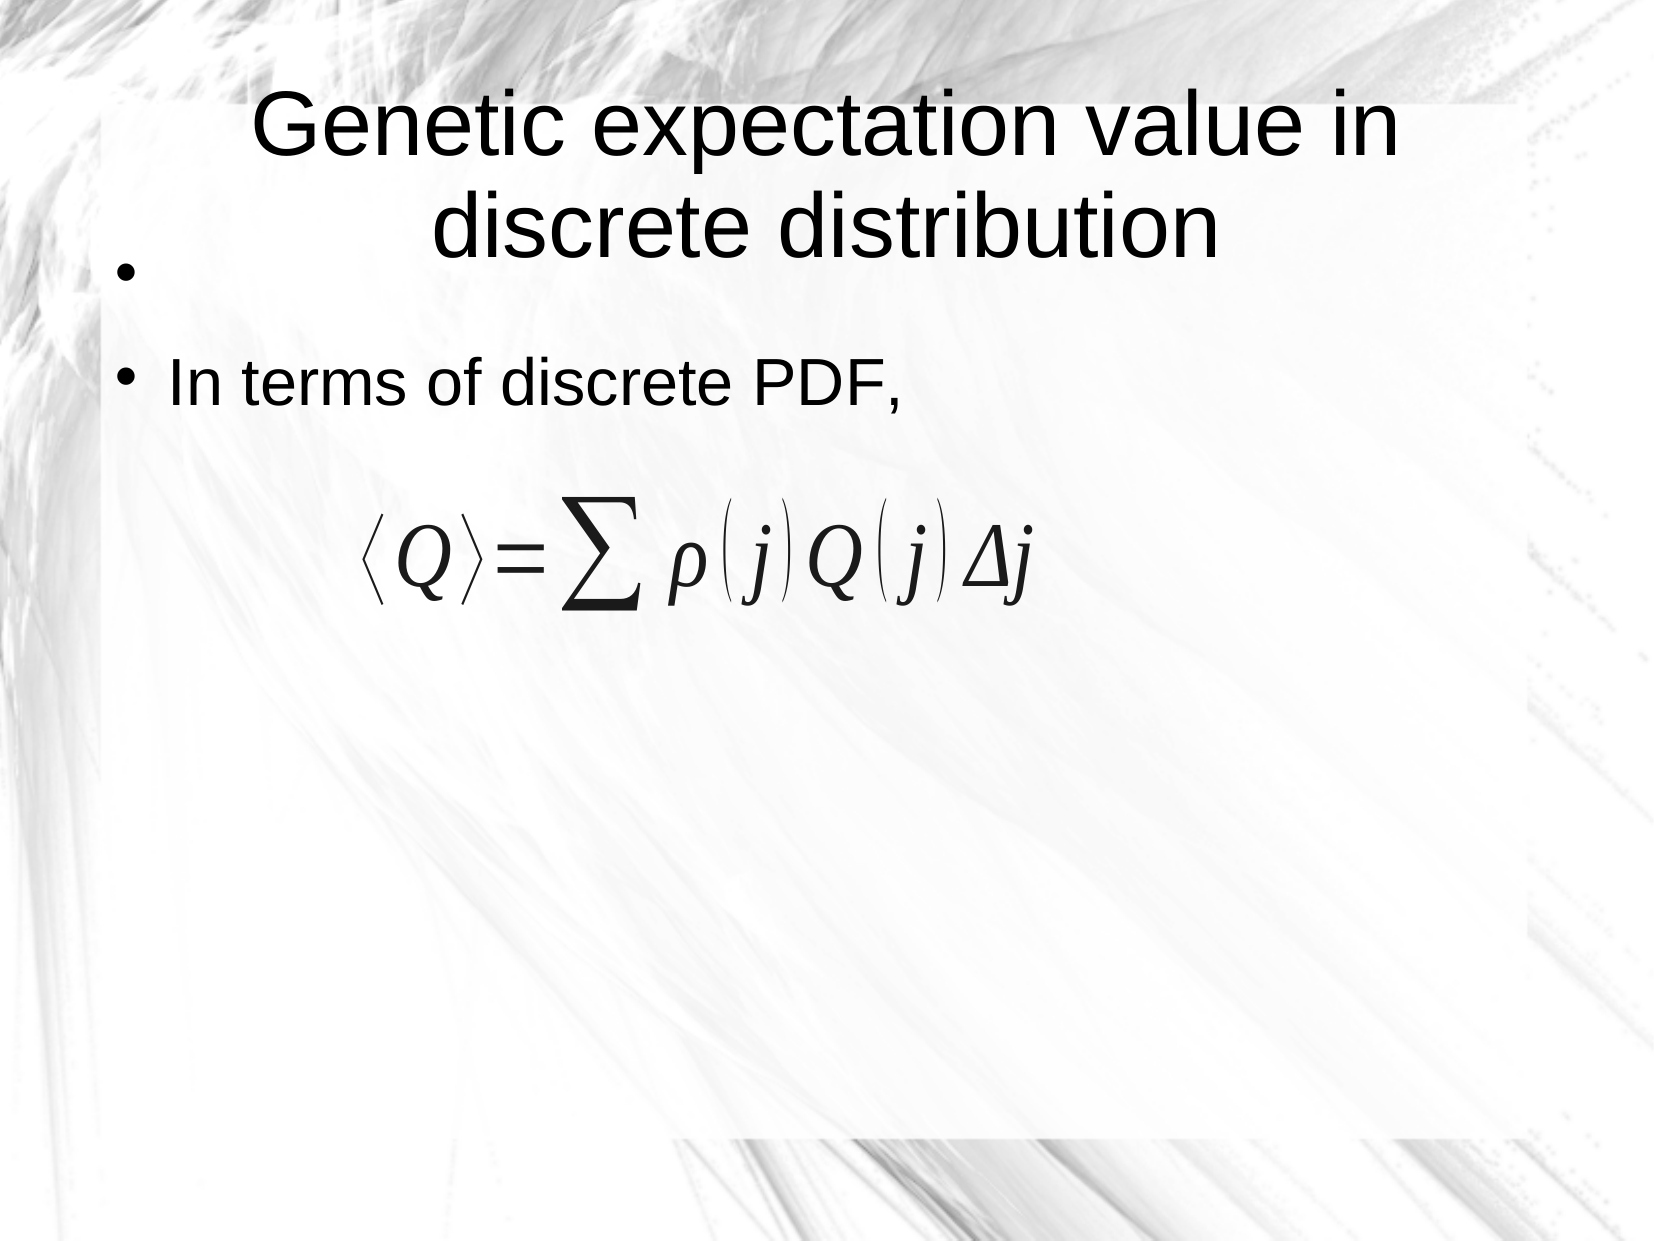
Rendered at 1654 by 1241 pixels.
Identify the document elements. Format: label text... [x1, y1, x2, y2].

picture [0, 0, 1654, 1241]
chart [339, 487, 1066, 616]
list In terms of discrete PDF, [97, 231, 1485, 1051]
title Genetic expectation value in discrete distribution [118, 67, 1536, 278]
